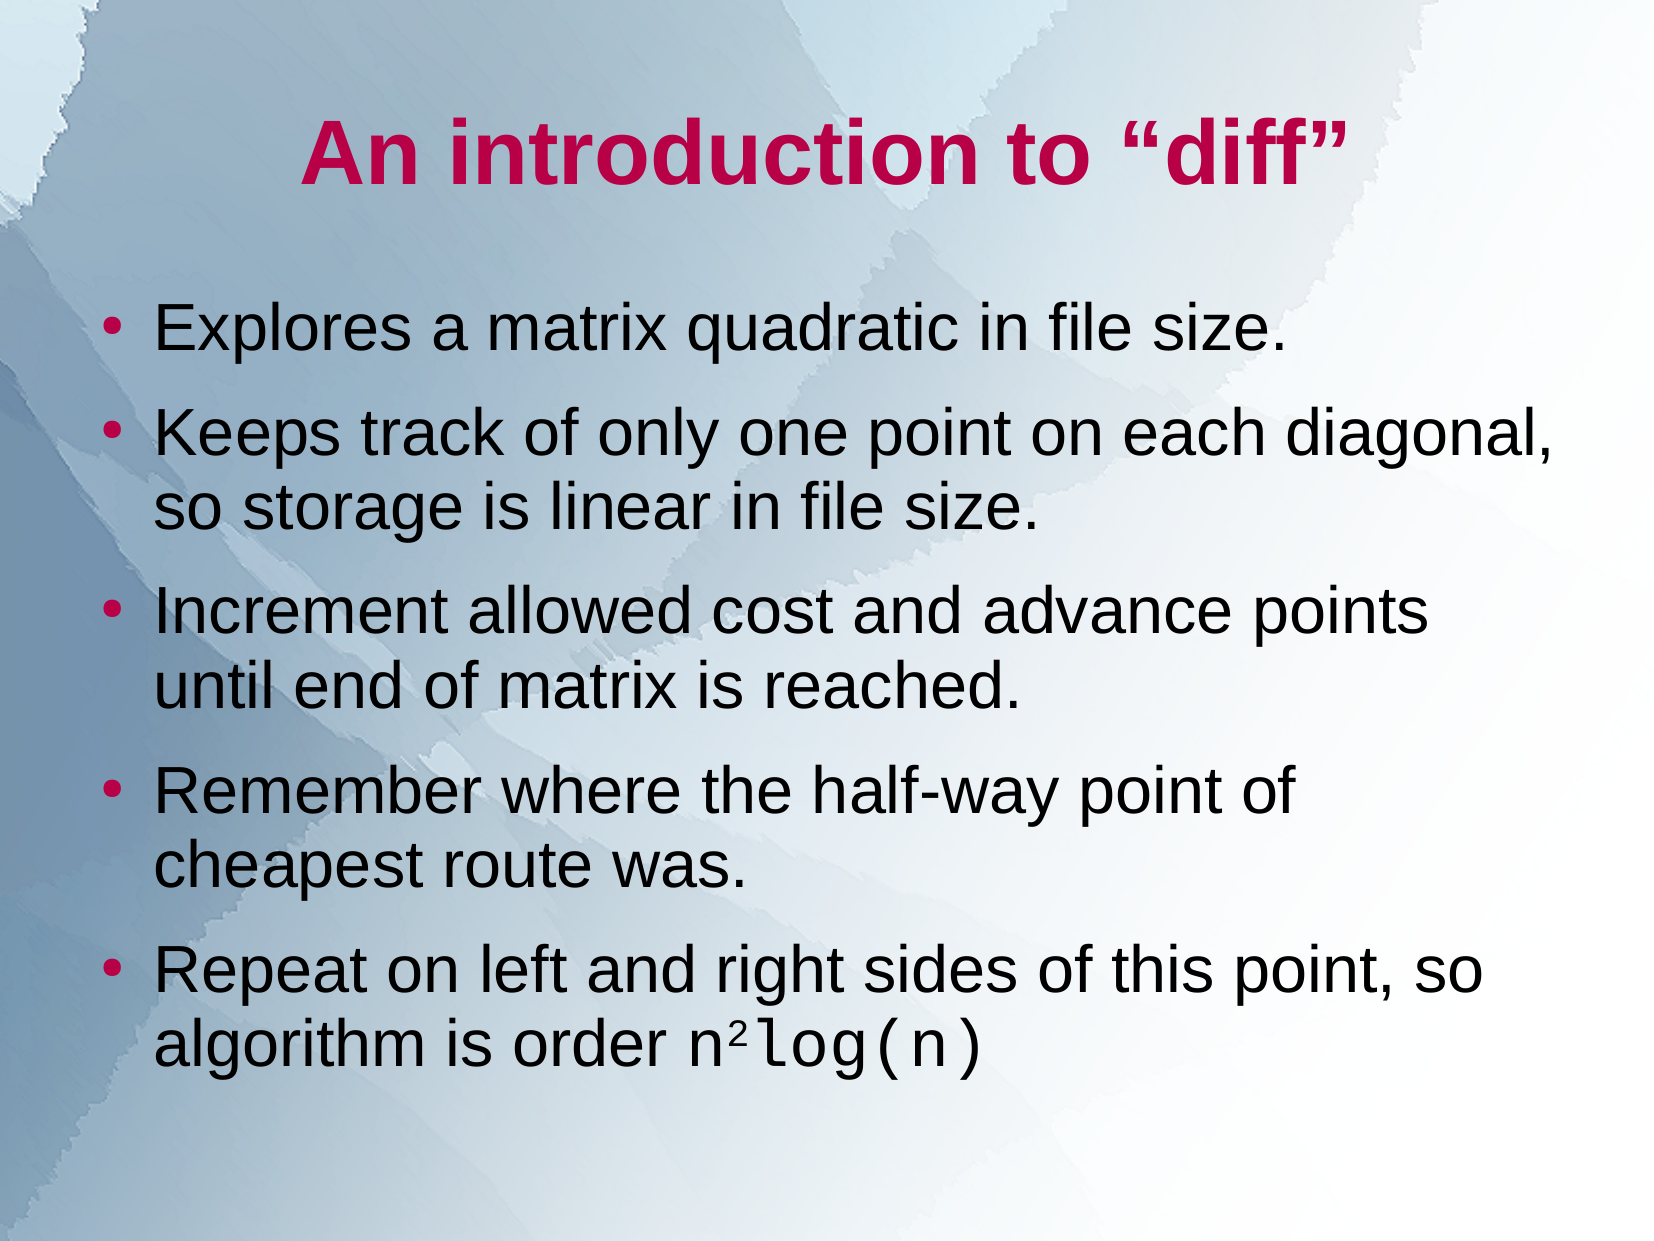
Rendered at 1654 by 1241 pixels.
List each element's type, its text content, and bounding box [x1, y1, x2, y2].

title An introduction to “diff” [82, 49, 1571, 257]
picture [0, 0, 1654, 1241]
list Explores a matrix quadratic in file size. Keeps track of only one point on each diagonal, so storage is linear in file size. Increment allowed cost and advance points until end of matrix is reached. Remember where the half-way point of cheapest route was. Repeat on left and right sides of this point, so algorithm is order n2log(n) [82, 290, 1571, 1087]
